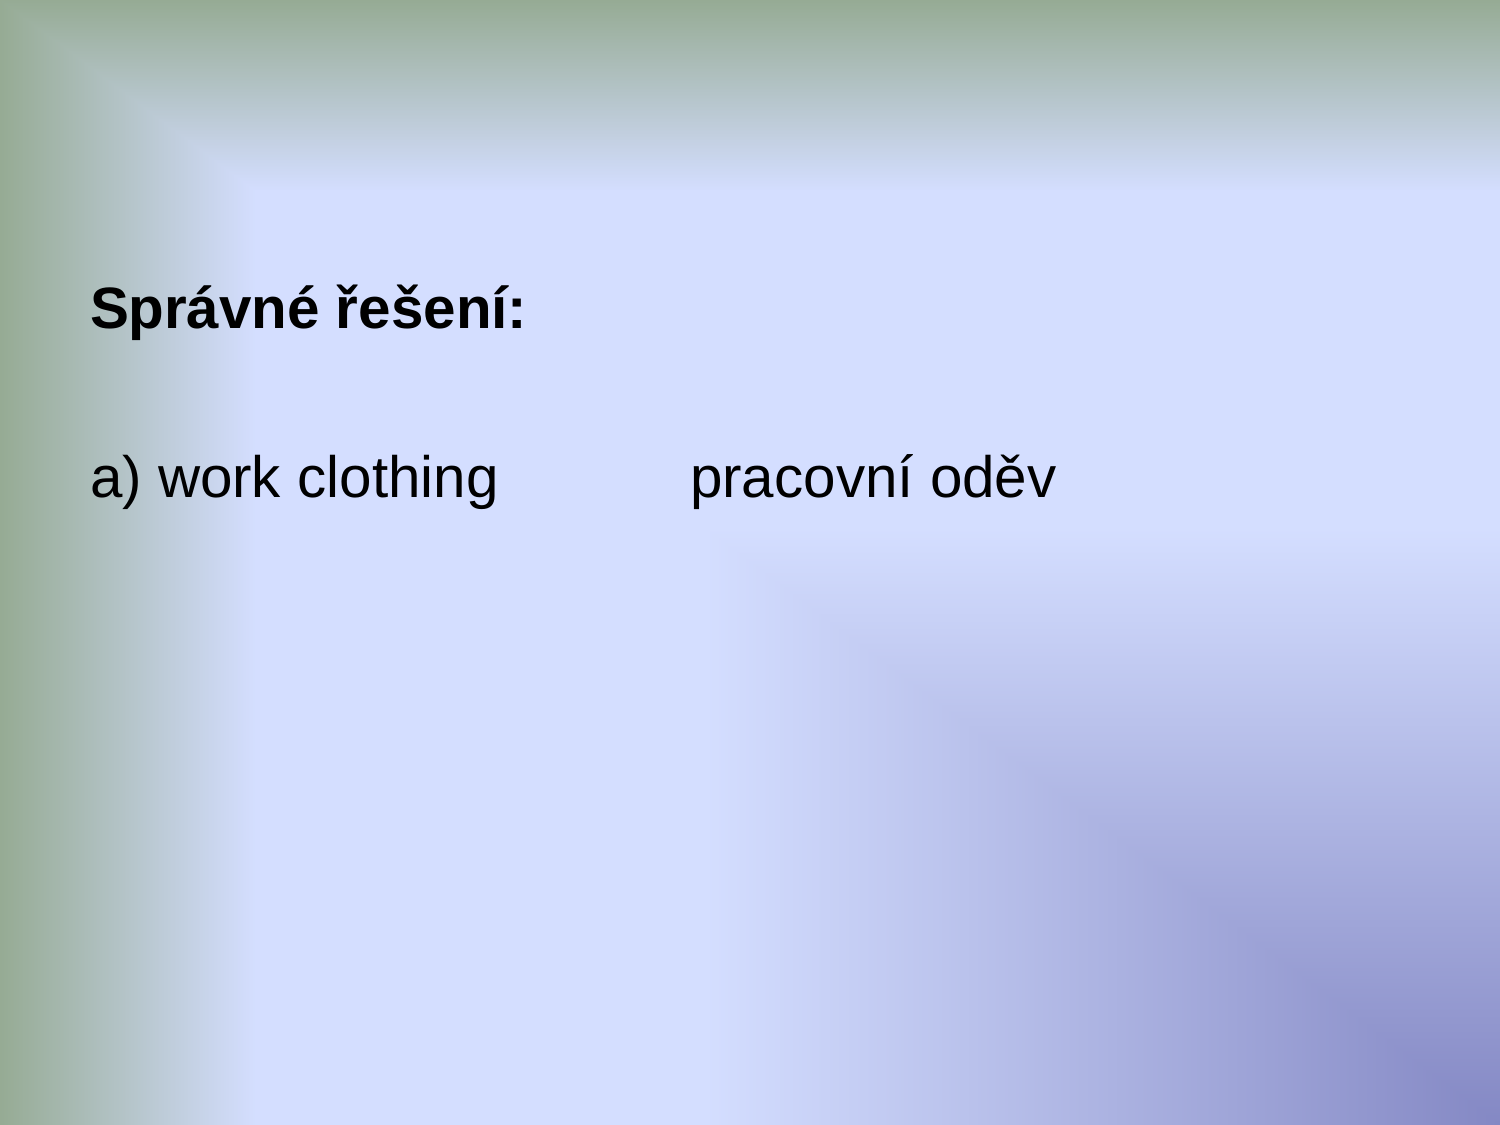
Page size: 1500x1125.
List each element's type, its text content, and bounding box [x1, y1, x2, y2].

list Správné řešení: a) work clothing pracovní oděv [75, 262, 1426, 1006]
picture [0, 0, 1500, 1125]
